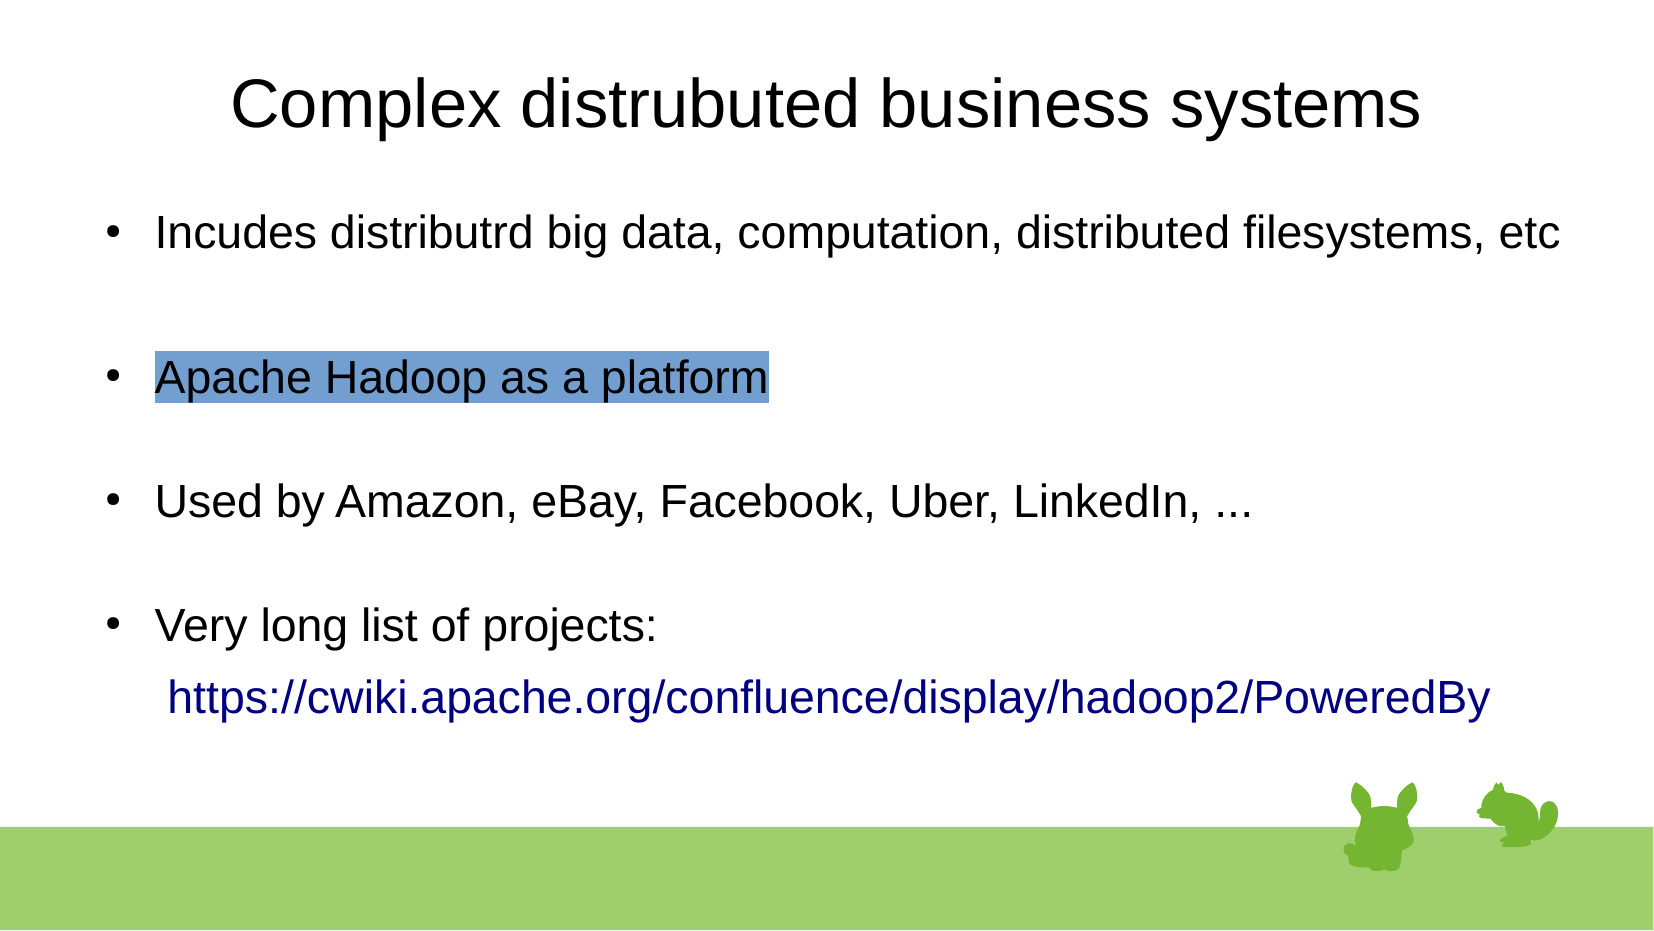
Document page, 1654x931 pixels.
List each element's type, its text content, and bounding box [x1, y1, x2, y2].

list Incudes distributrd big data, computation, distributed filesystems, etc Apache Hadoop as a platform Used by Amazon, eBay, Facebook, Uber, LinkedIn, ... Very long list of projects: https://cwiki.apache.org/confluence/display/hadoop2/PoweredBy [88, 206, 1565, 739]
title Complex distrubuted business systems [88, 29, 1565, 178]
